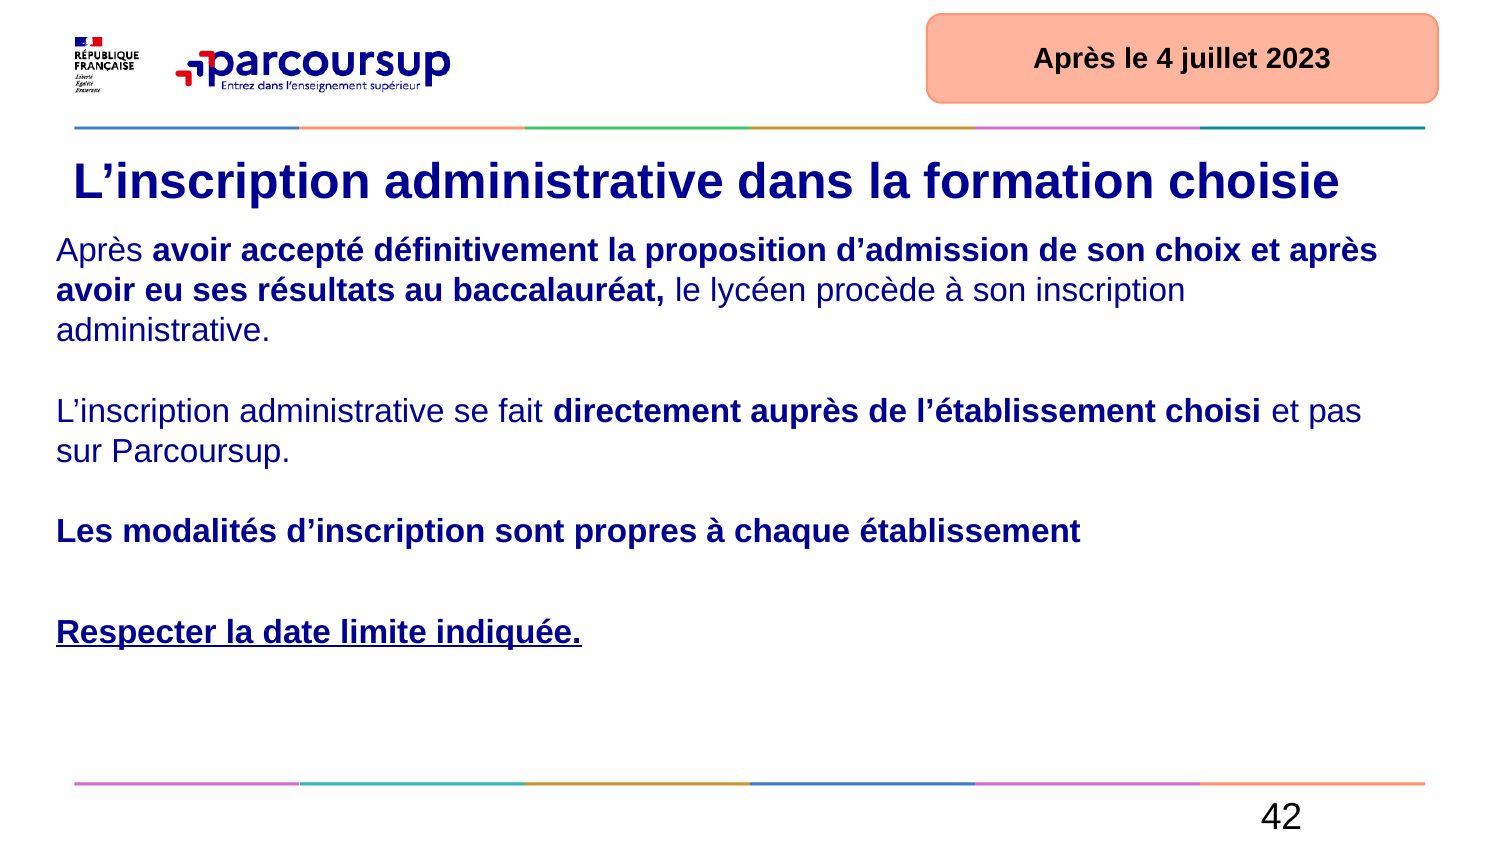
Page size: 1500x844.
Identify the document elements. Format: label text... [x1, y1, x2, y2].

text_box [1246, 784, 1438, 844]
list Après avoir accepté définitivement la proposition d’admission de son choix et après avoir eu ses résultats au baccalauréat, le lycéen procède à son inscription administrative. L’inscription administrative se fait directement auprès de l’établissement choisi et pas sur Parcoursup. Les modalités d’inscription sont propres à chaque établissement Respecter la date limite indiquée. [41, 221, 1424, 765]
text_box Après le 4 juillet 2023 [926, 14, 1438, 103]
title L’inscription administrative dans la formation choisie [59, 147, 1441, 266]
